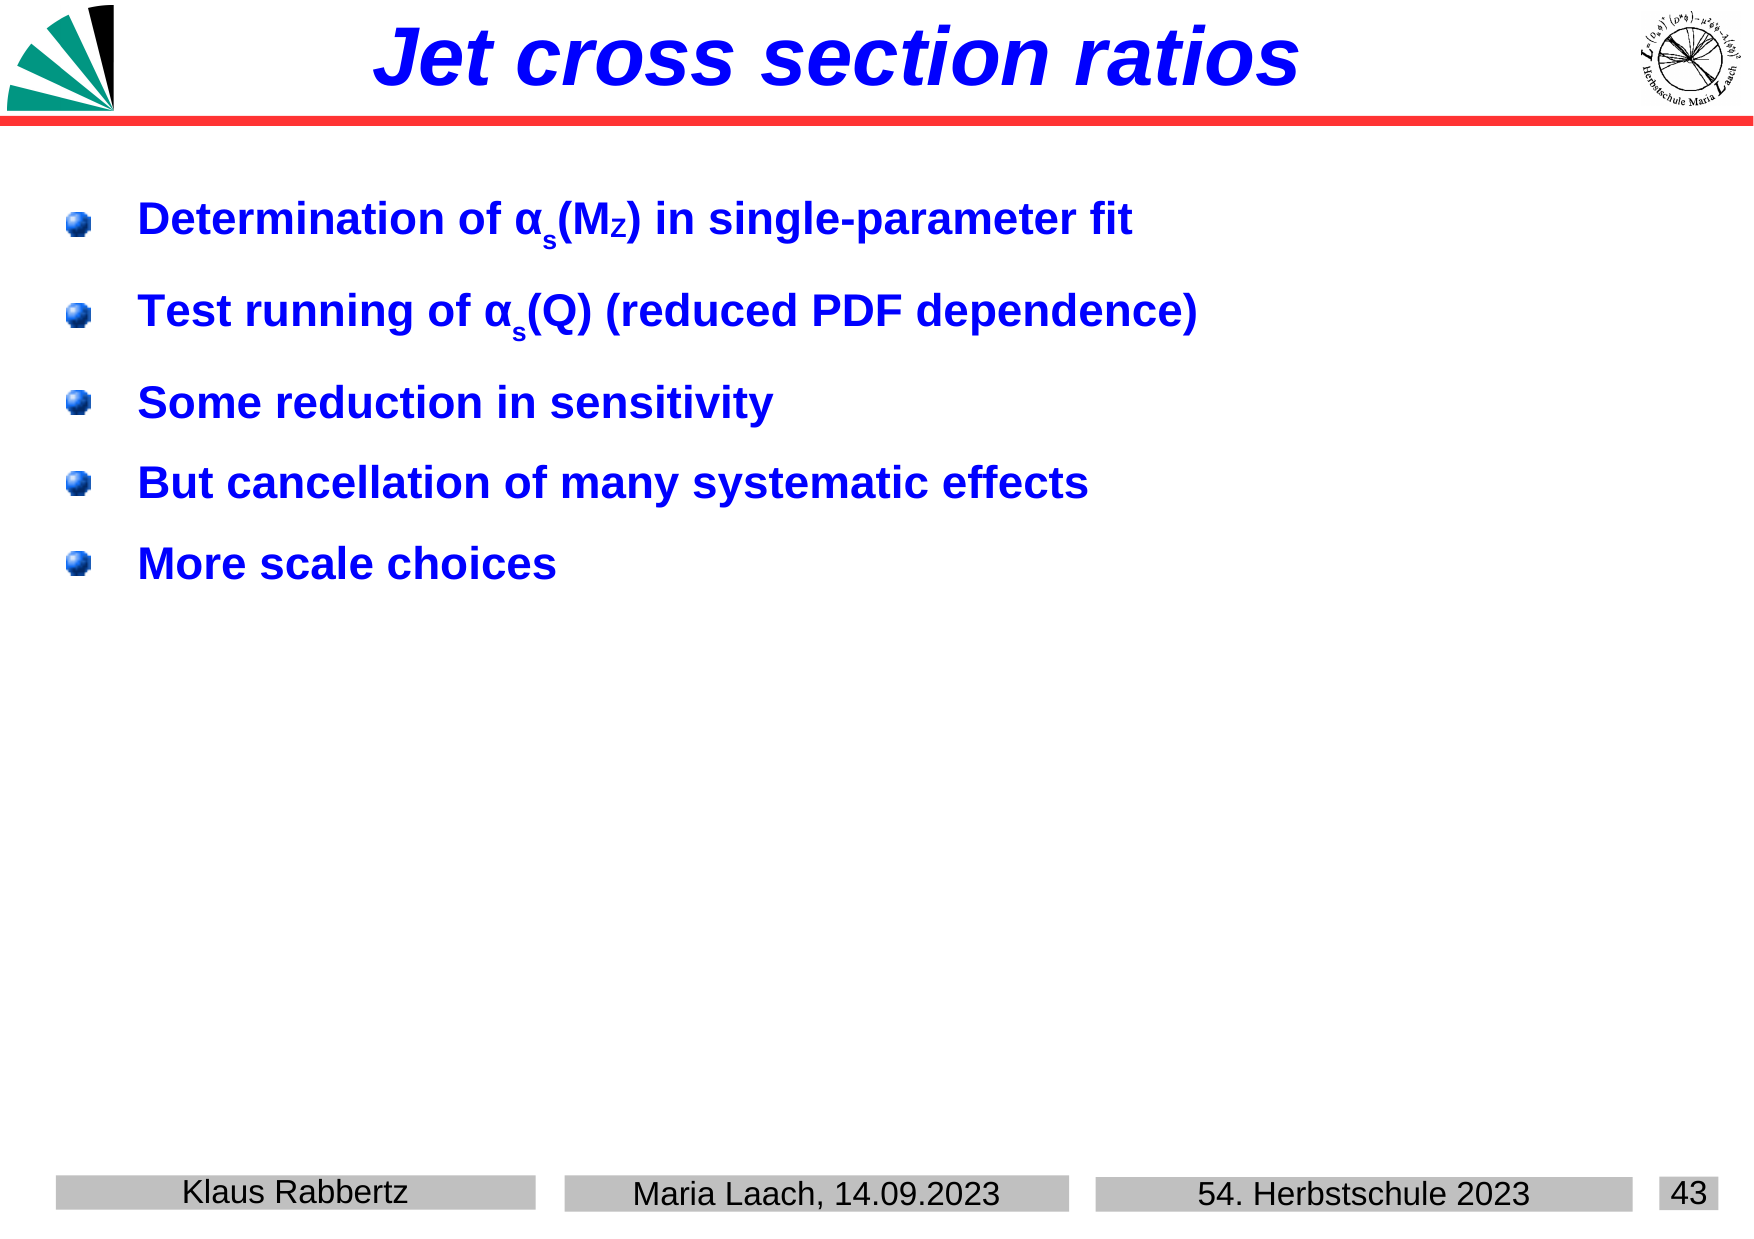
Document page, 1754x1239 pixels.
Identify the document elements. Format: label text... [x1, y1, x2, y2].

picture [7, 5, 114, 112]
title Jet cross section ratios [129, 0, 1545, 114]
list Determination of αs(MZ) in single-parameter fit Test running of αs(Q) (reduced PDF dependence) Some reduction in sensitivity But cancellation of many systematic effects More scale choices [54, 193, 1697, 594]
picture [1641, 11, 1741, 106]
